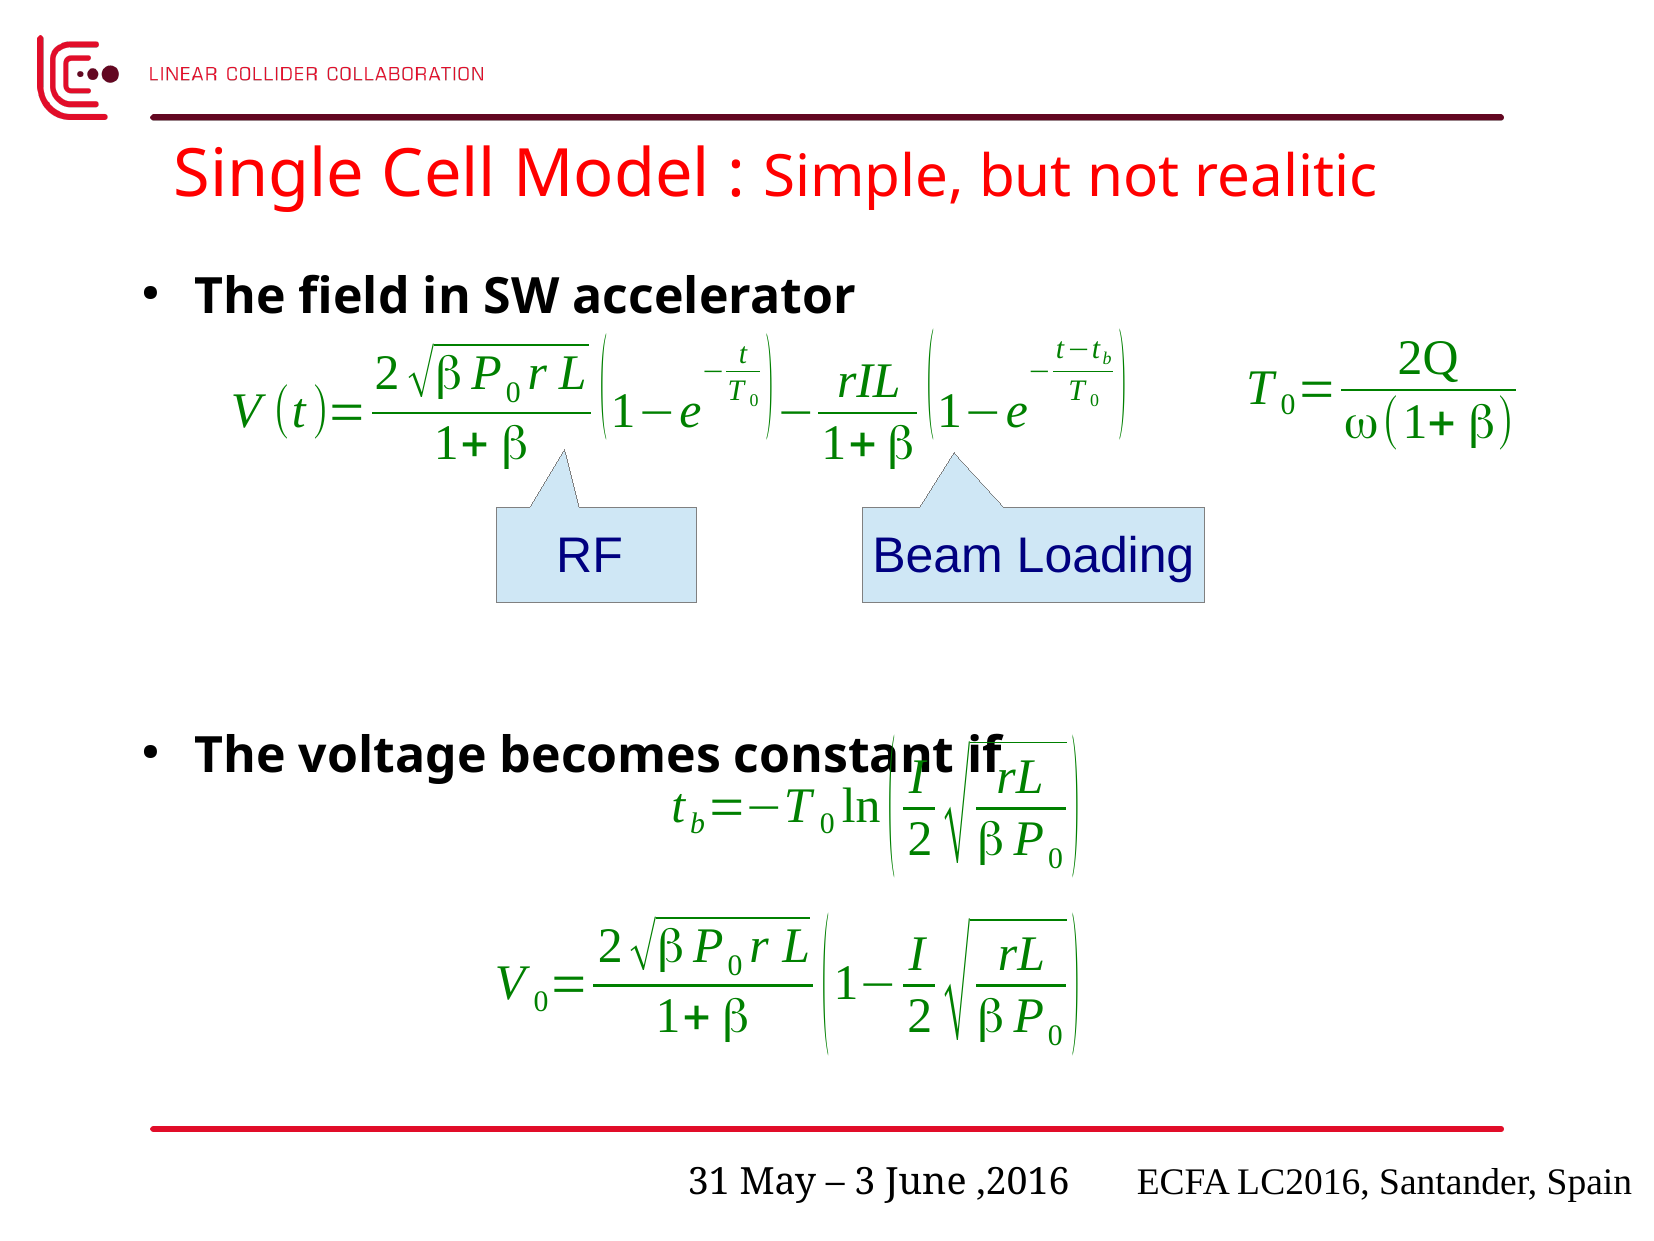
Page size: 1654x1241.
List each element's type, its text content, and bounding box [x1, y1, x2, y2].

text_box Single Cell Model : Simple, but not realitic [158, 118, 1616, 228]
text_box Beam Loading [862, 452, 1205, 603]
chart [665, 732, 1087, 882]
list The field in SW accelerator The voltage becomes constant if [124, 259, 1512, 1173]
picture [37, 35, 1504, 259]
text_box RF [496, 449, 697, 603]
chart [1239, 330, 1524, 453]
chart [488, 909, 1087, 1059]
chart [224, 325, 1134, 473]
